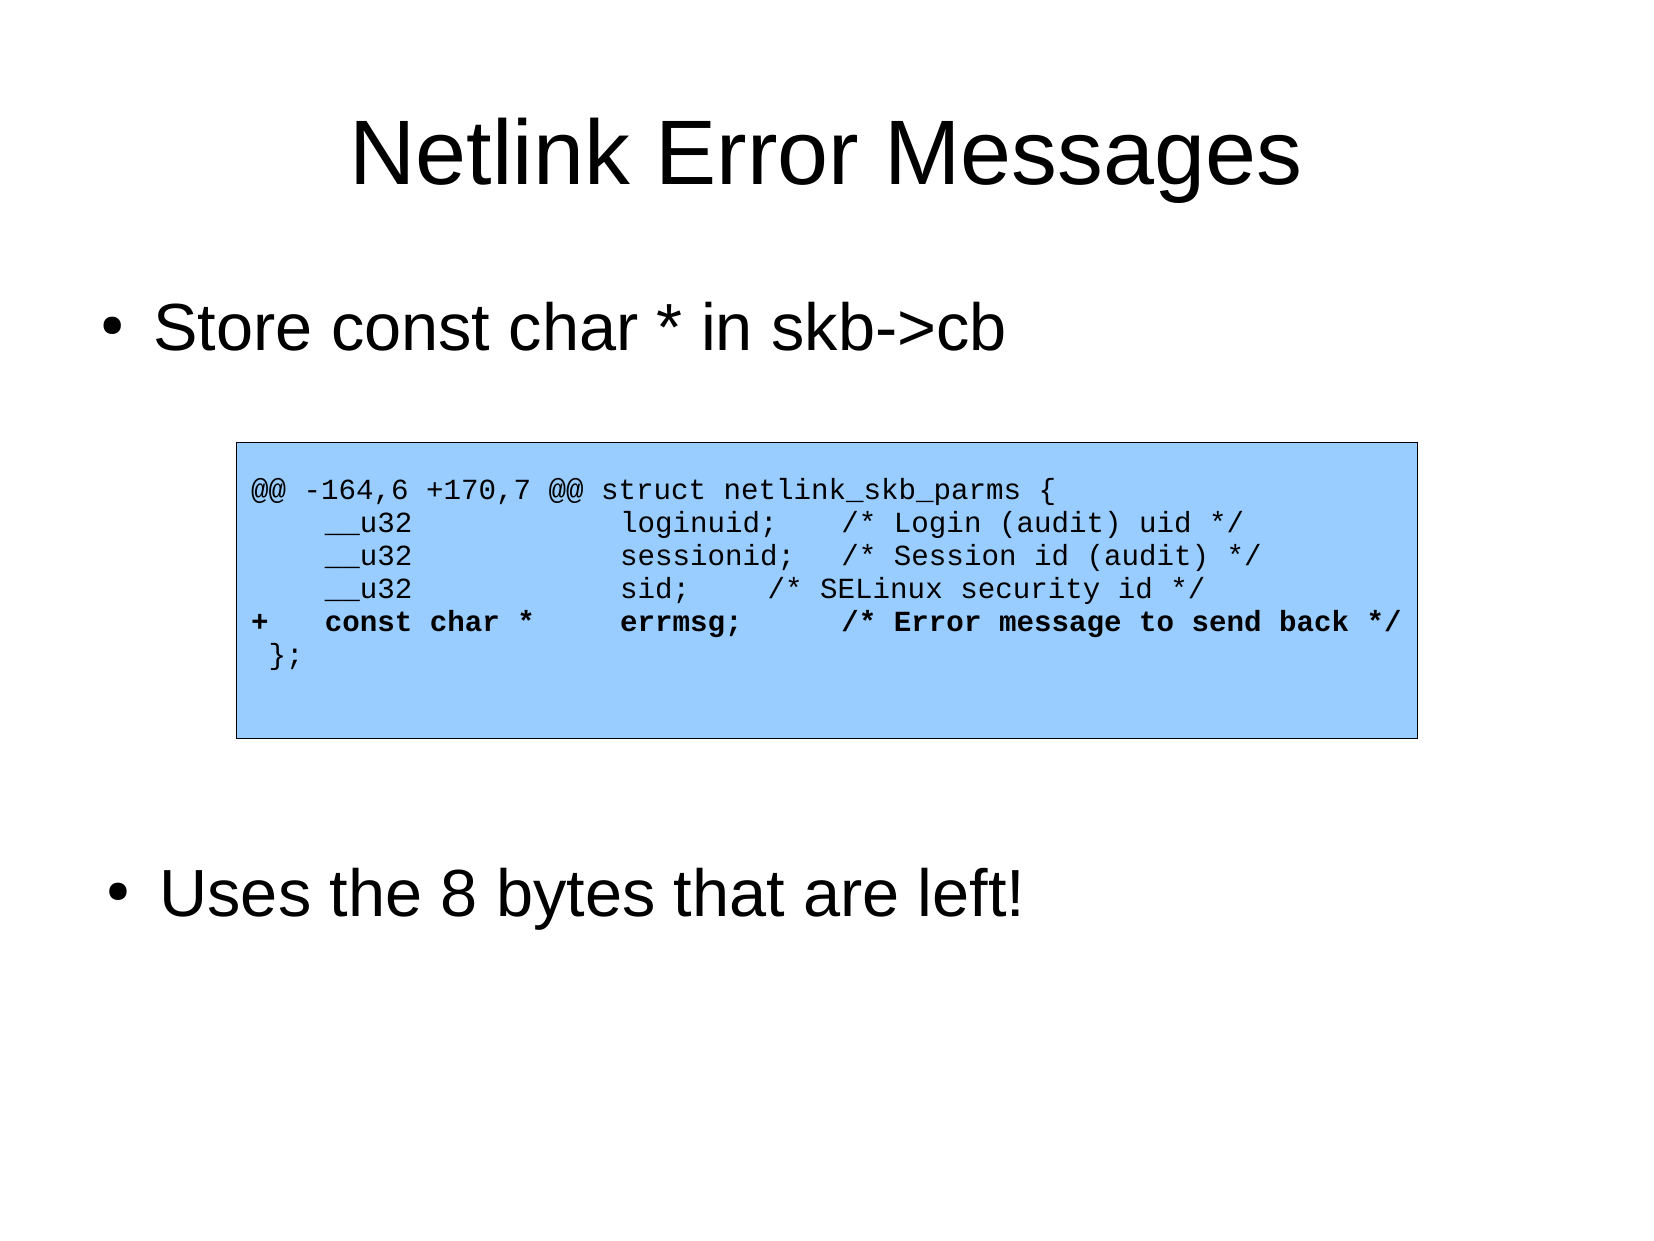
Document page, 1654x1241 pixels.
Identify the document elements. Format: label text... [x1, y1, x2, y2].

title Netlink Error Messages [82, 56, 1571, 250]
text_box @@ -164,6 +170,7 @@ struct netlink_skb_parms { __u32 loginuid; /* Login (audit) uid */ __u32 sessionid; /* Session id (audit) */ __u32 sid; /* SELinux security id */ + const char * errmsg; /* Error message to send back */ }; [236, 442, 1418, 739]
list Uses the 8 bytes that are left! [88, 856, 1577, 1039]
list Store const char * in skb->cb [82, 290, 1571, 473]
